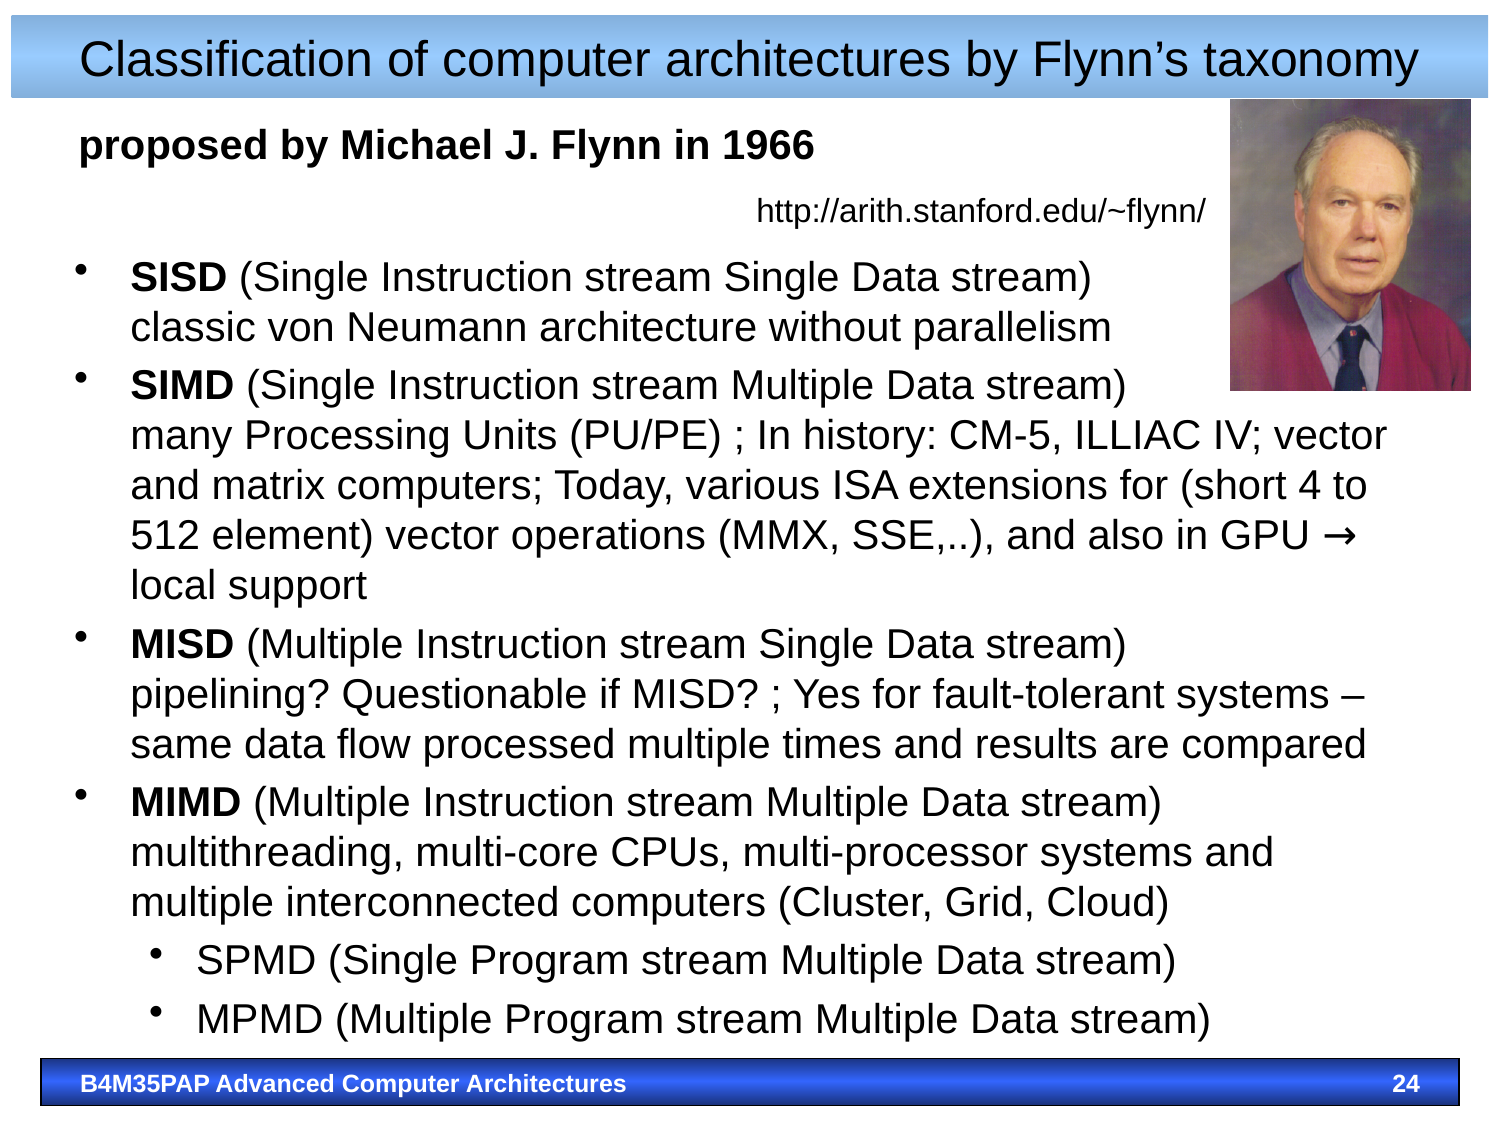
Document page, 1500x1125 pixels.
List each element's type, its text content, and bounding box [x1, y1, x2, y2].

picture [1230, 99, 1471, 391]
title Classification of computer architectures by Flynn’s taxonomy [11, 15, 1489, 98]
text_box proposed by Michael J. Flynn in 1966 [7, 114, 846, 223]
text_box http://arith.stanford.edu/~flynn/ [706, 181, 1222, 237]
text_box SISD (Single Instruction stream Single Data stream) classic von Neumann architecture without parallelism SIMD (Single Instruction stream Multiple Data stream) many Processing Units (PU/PE) ; In history: CM-5, ILLIAC IV; vector and matrix computers; Today, various ISA extensions for (short 4 to 512 element) vector operations (MMX, SSE,..), and also in GPU → local support MISD (Multiple Instruction stream Single Data stream) pipelining? Questionable if MISD? ; Yes for fault-tolerant systems – same data flow processed multiple times and results are compared MIMD (Multiple Instruction stream Multiple Data stream) multithreading, multi-core CPUs, multi-processor systems and multiple interconnected computers (Cluster, Grid, Cloud) SPMD (Single Program stream Multiple Data stream) MPMD (Multiple Program stream Multiple Data stream) [59, 242, 1430, 1049]
